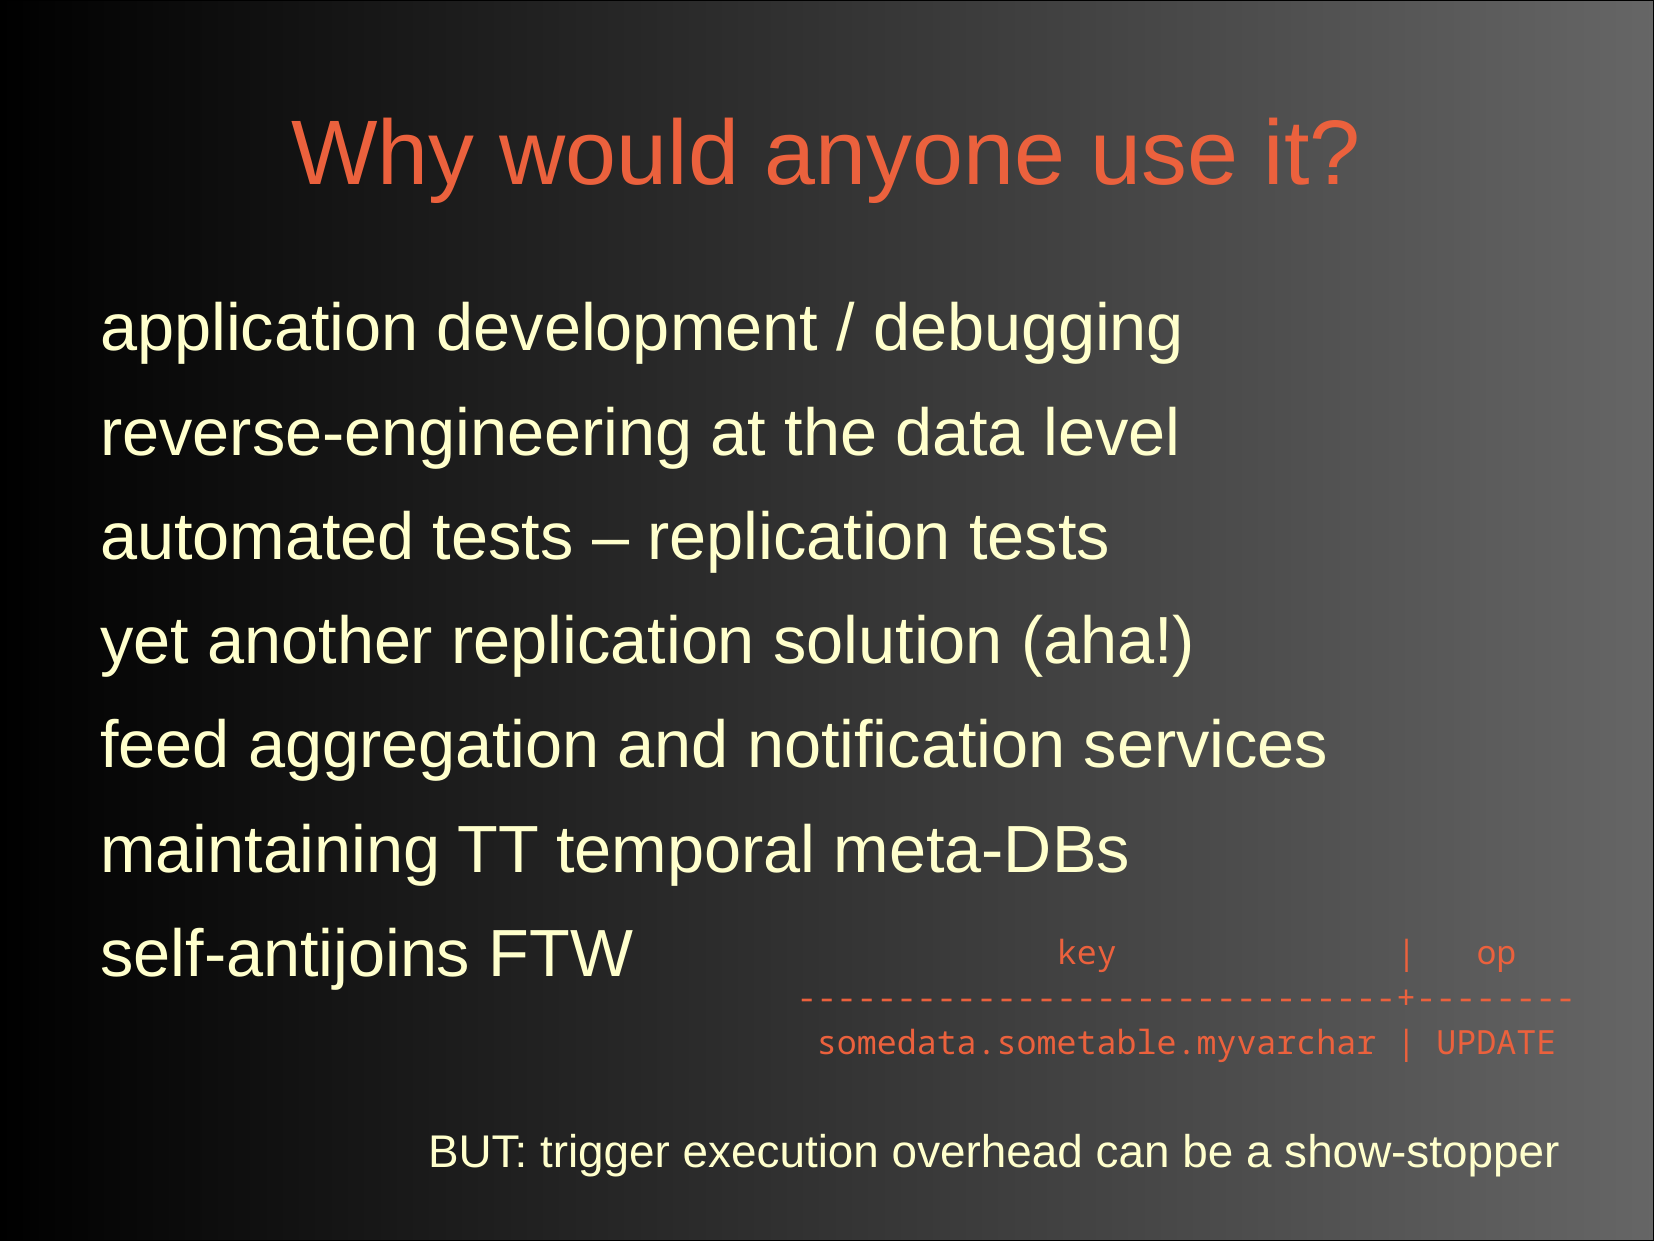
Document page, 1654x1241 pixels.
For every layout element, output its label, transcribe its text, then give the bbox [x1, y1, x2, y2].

title Why would anyone use it? [82, 56, 1571, 250]
list application development / debugging reverse-engineering at the data level automated tests – replication tests yet another replication solution (aha!) feed aggregation and notification services maintaining TT temporal meta-DBs self-antijoins FTW [82, 290, 1571, 1094]
text_box BUT: trigger execution overhead can be a show-stopper [413, 1092, 1595, 1169]
text_box key | op ------------------------------+-------- somedata.sometable.myvarchar | UPDATE [782, 921, 1595, 1093]
